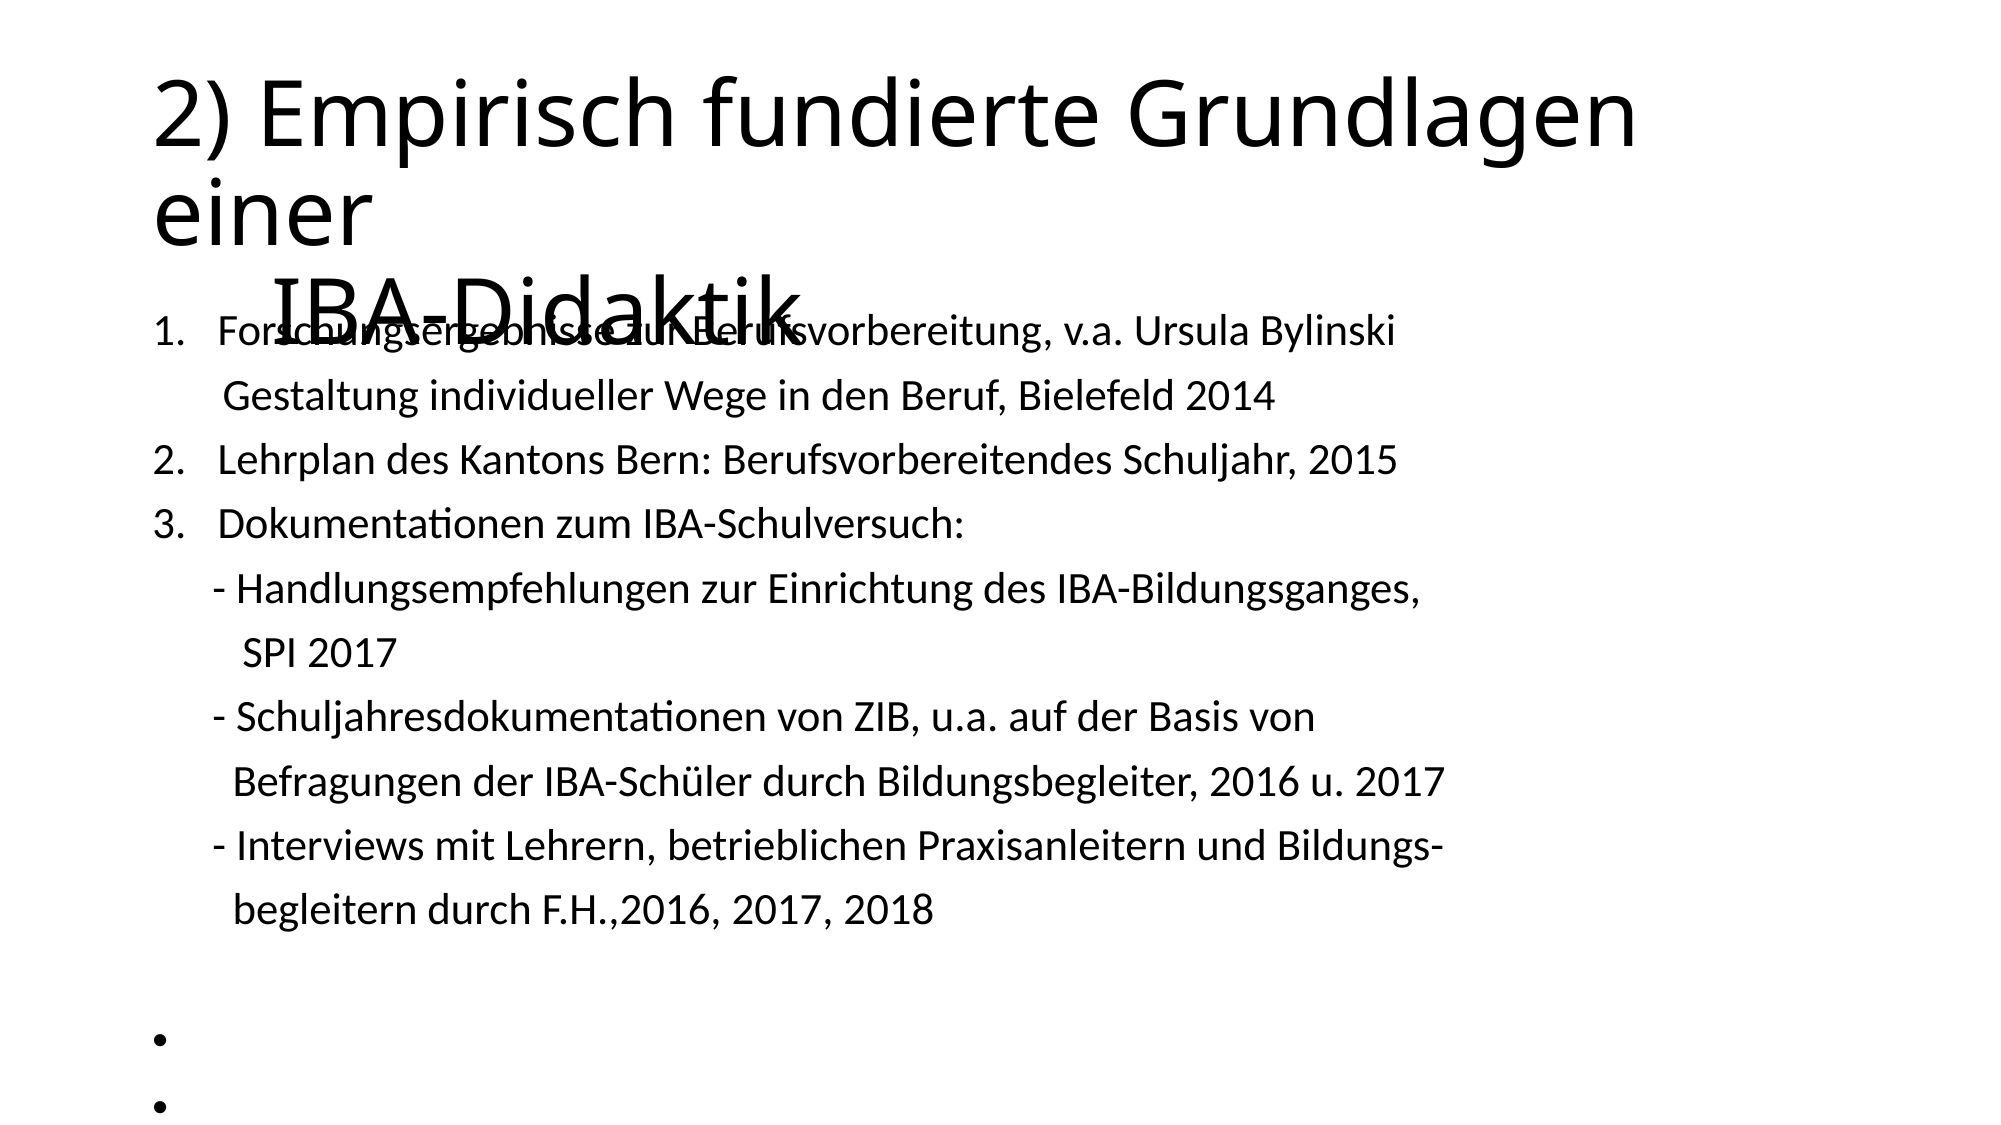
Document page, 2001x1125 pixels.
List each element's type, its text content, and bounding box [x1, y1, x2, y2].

title 2) Empirisch fundierte Grundlagen einer IBA-Didaktik [137, 59, 1863, 278]
list Forschungsergebnisse zur Berufsvorbereitung, v.a. Ursula Bylinski Gestaltung individueller Wege in den Beruf, Bielefeld 2014 Lehrplan des Kantons Bern: Berufsvorbereitendes Schuljahr, 2015 Dokumentationen zum IBA-Schulversuch: - Handlungsempfehlungen zur Einrichtung des IBA-Bildungsganges, SPI 2017 - Schuljahresdokumentationen von ZIB, u.a. auf der Basis von Befragungen der IBA-Schüler durch Bildungsbegleiter, 2016 u. 2017 - Interviews mit Lehrern, betrieblichen Praxisanleitern und Bildungs- begleitern durch F.H.,2016, 2017, 2018 [137, 299, 1863, 1014]
